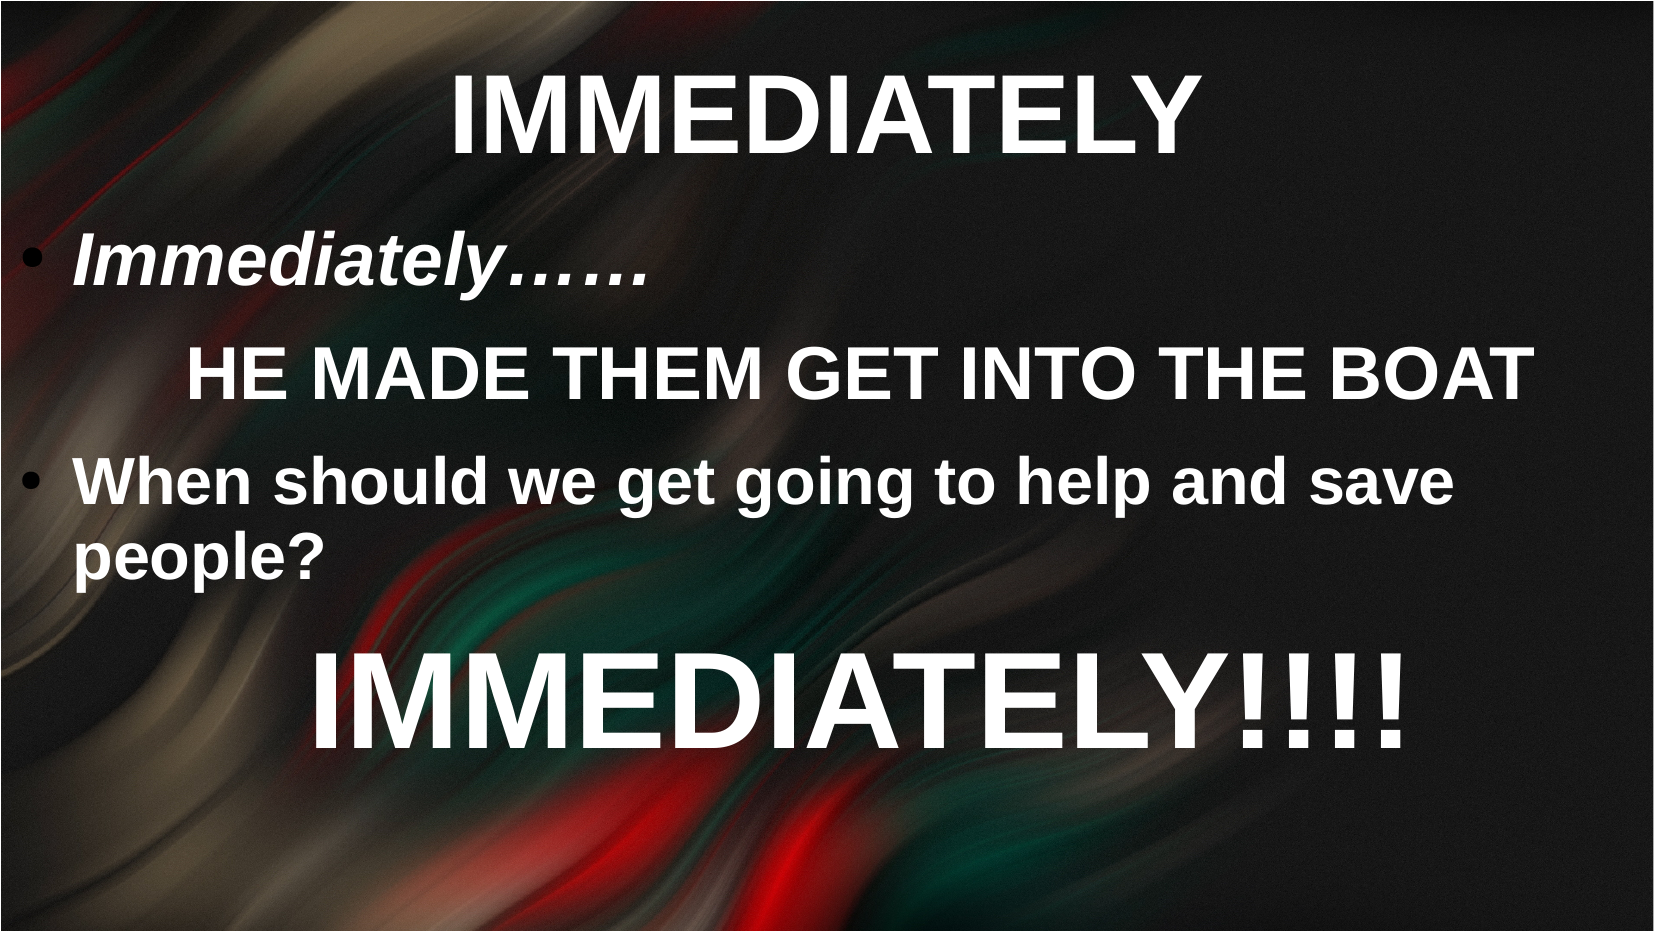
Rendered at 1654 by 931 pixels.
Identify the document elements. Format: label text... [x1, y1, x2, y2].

title IMMEDIATELY [82, 37, 1571, 193]
picture [1, 1, 1654, 931]
list Immediately…… HE MADE THEM GET INTO THE BOAT When should we get going to help and save people? IMMEDIATELY!!!! [1, 217, 1651, 916]
